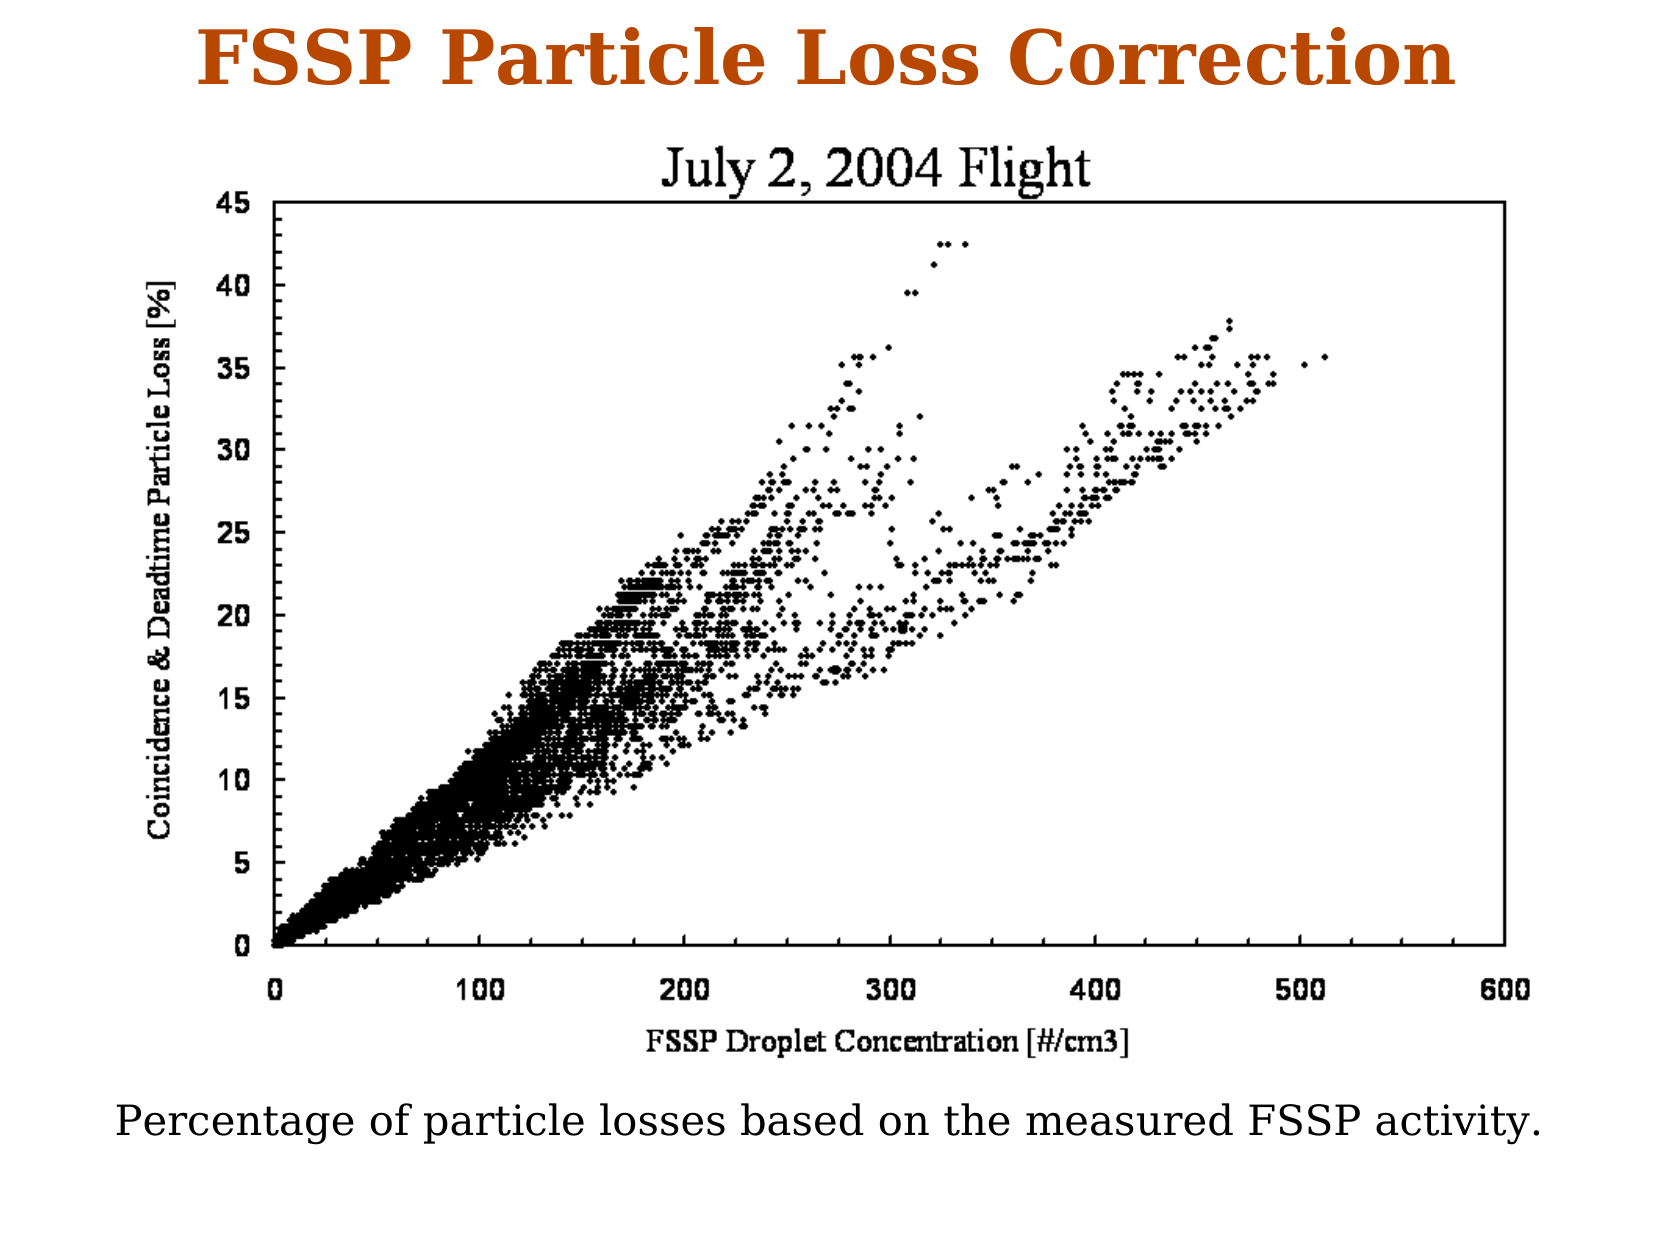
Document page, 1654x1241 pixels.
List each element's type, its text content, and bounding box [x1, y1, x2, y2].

text_box Percentage of particle losses based on the measured FSSP activity. [191, 1095, 1654, 1161]
picture [126, 110, 1544, 1077]
text_box Percentage of particle losses based on the measured FSSP activity. [99, 1089, 1613, 1159]
text_box FSSP Particle Loss Correction [0, 7, 1654, 110]
